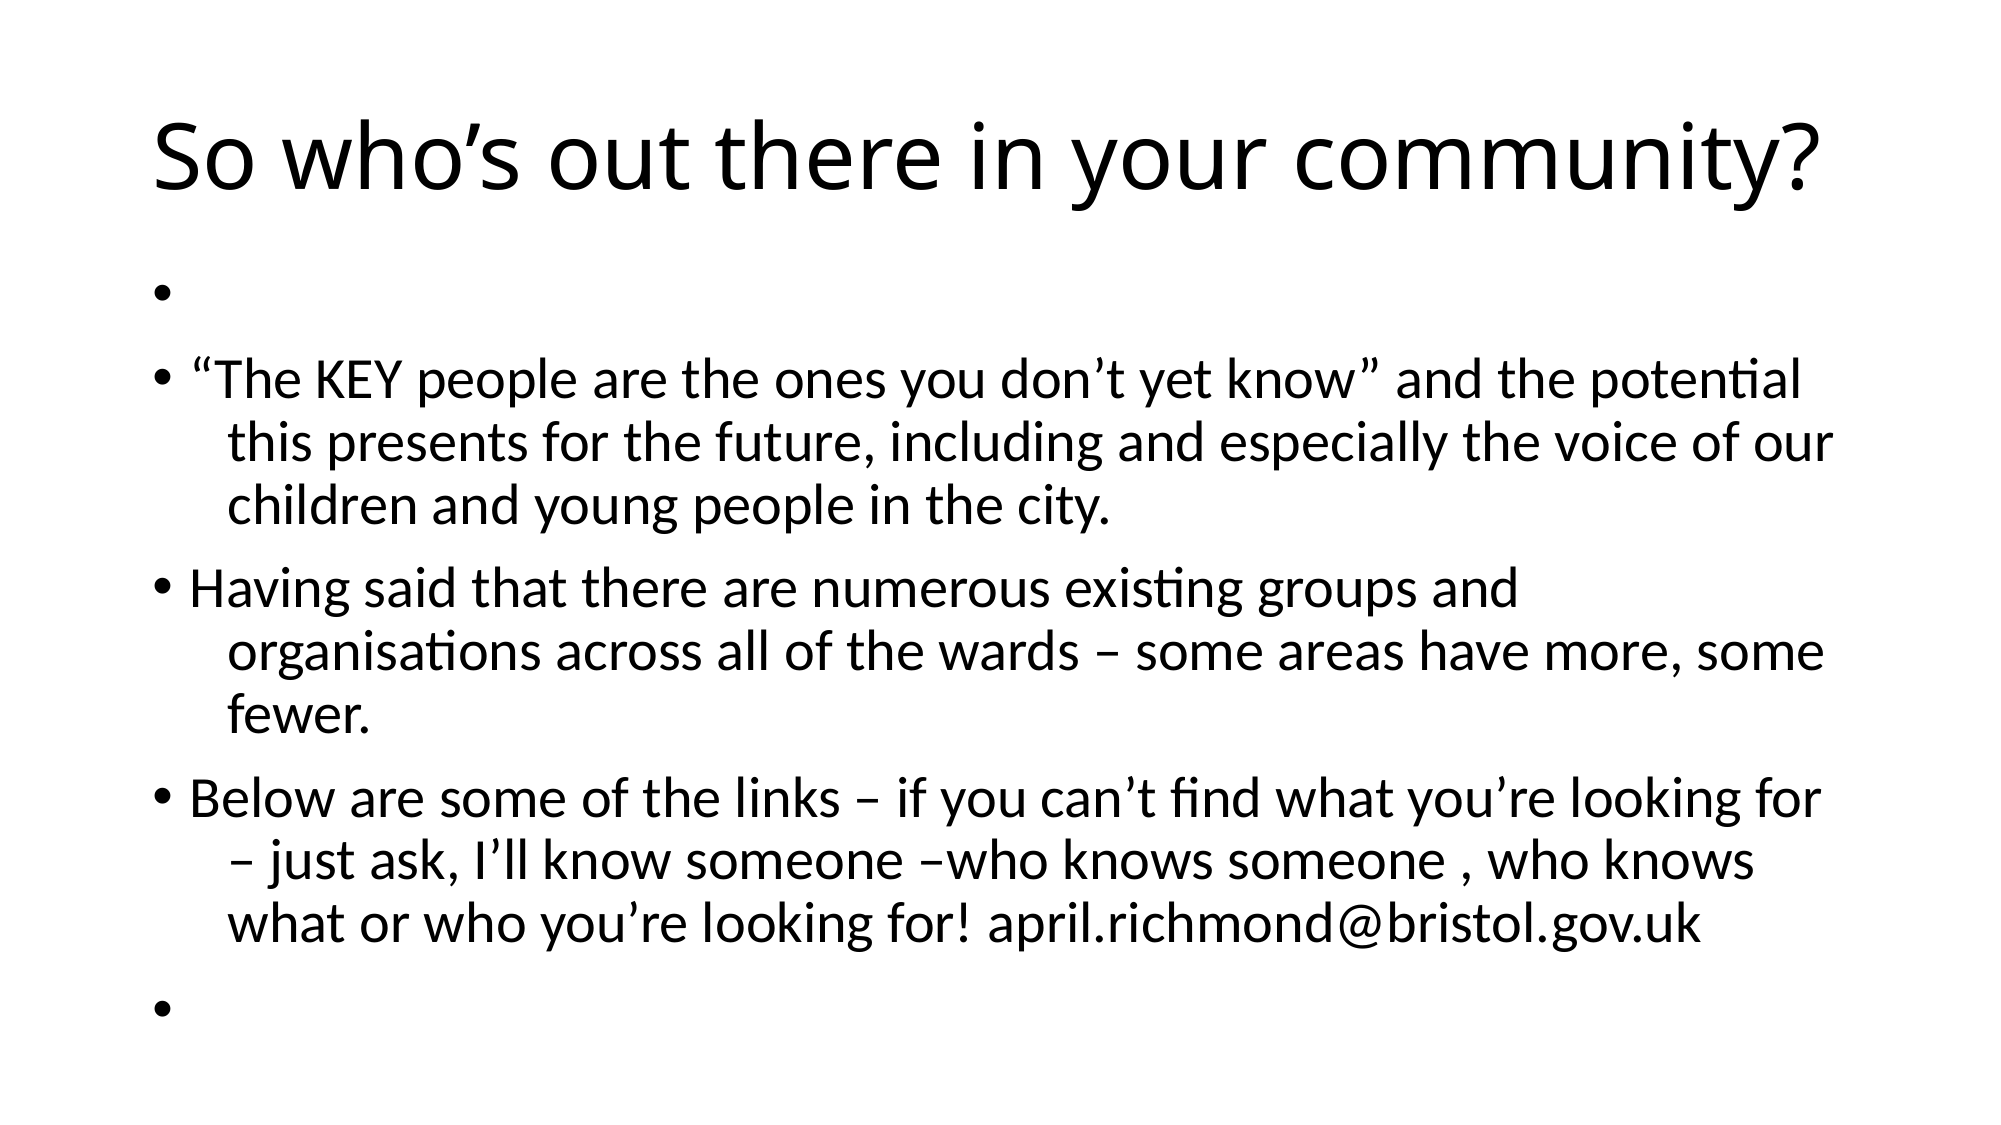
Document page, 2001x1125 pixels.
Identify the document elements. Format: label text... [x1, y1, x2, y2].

title So who’s out there in your community? [137, 51, 1863, 249]
list “The KEY people are the ones you don’t yet know” and the potential this presents for the future, including and especially the voice of our children and young people in the city. Having said that there are numerous existing groups and organisations across all of the wards – some areas have more, some fewer. Below are some of the links – if you can’t find what you’re looking for – just ask, I’ll know someone –who knows someone , who knows what or who you’re looking for! april.richmond@bristol.gov.uk [137, 249, 1863, 1014]
